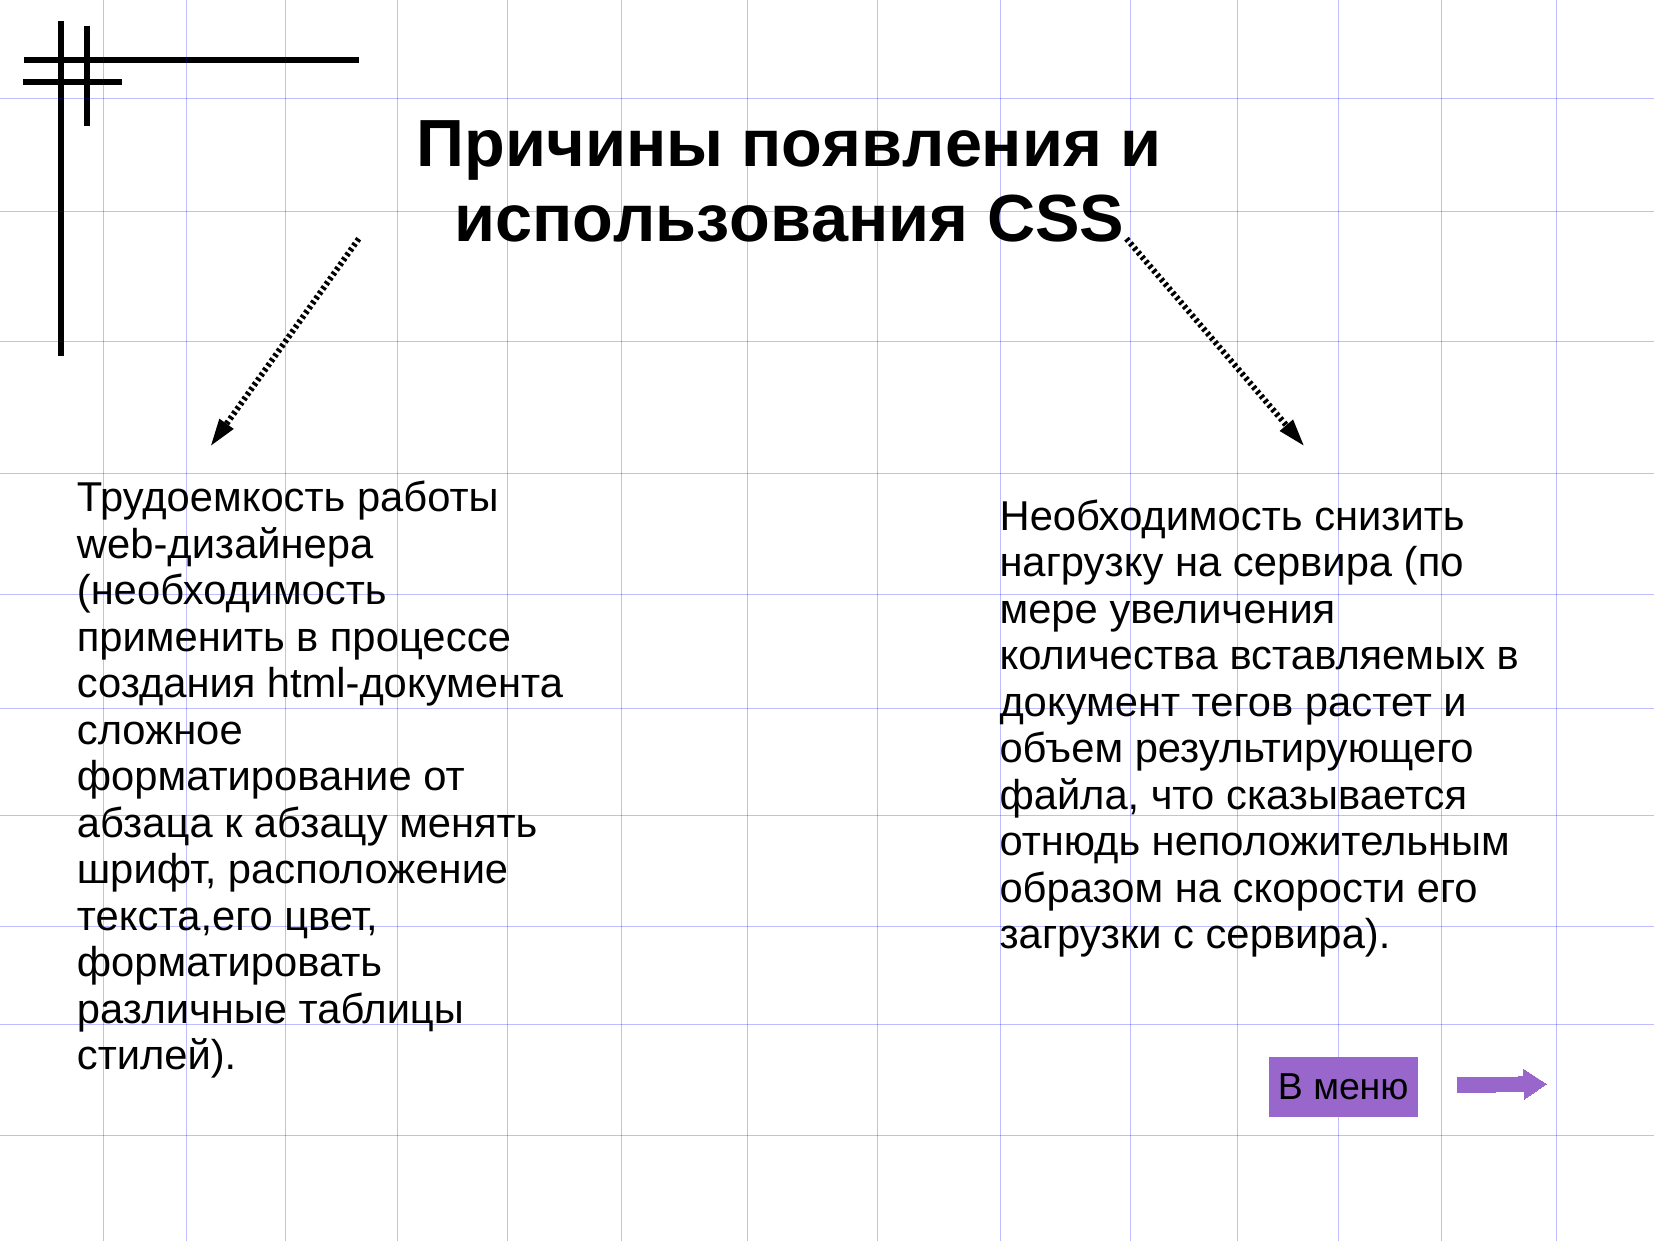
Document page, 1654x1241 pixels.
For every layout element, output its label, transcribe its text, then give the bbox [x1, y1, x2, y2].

text_box Причины появления и использования CSS [246, 106, 1334, 256]
text_box В меню [1269, 1057, 1418, 1117]
text_box [1457, 1069, 1547, 1100]
text_box Трудоемкость работы web-дизайнера (необходимость применить в процессе создания html-документа сложное форматирование от абзаца к абзацу менять шрифт, расположение текста,его цвет, форматировать различные таблицы стилей). [59, 463, 591, 1093]
text_box Необходимость снизить нагрузку на сервира (по мере увеличения количества вставляемых в документ тегов растет и объем результирующего файла, что сказывается отнюдь неположительным образом на скорости его загрузки с сервира). [981, 482, 1543, 1073]
